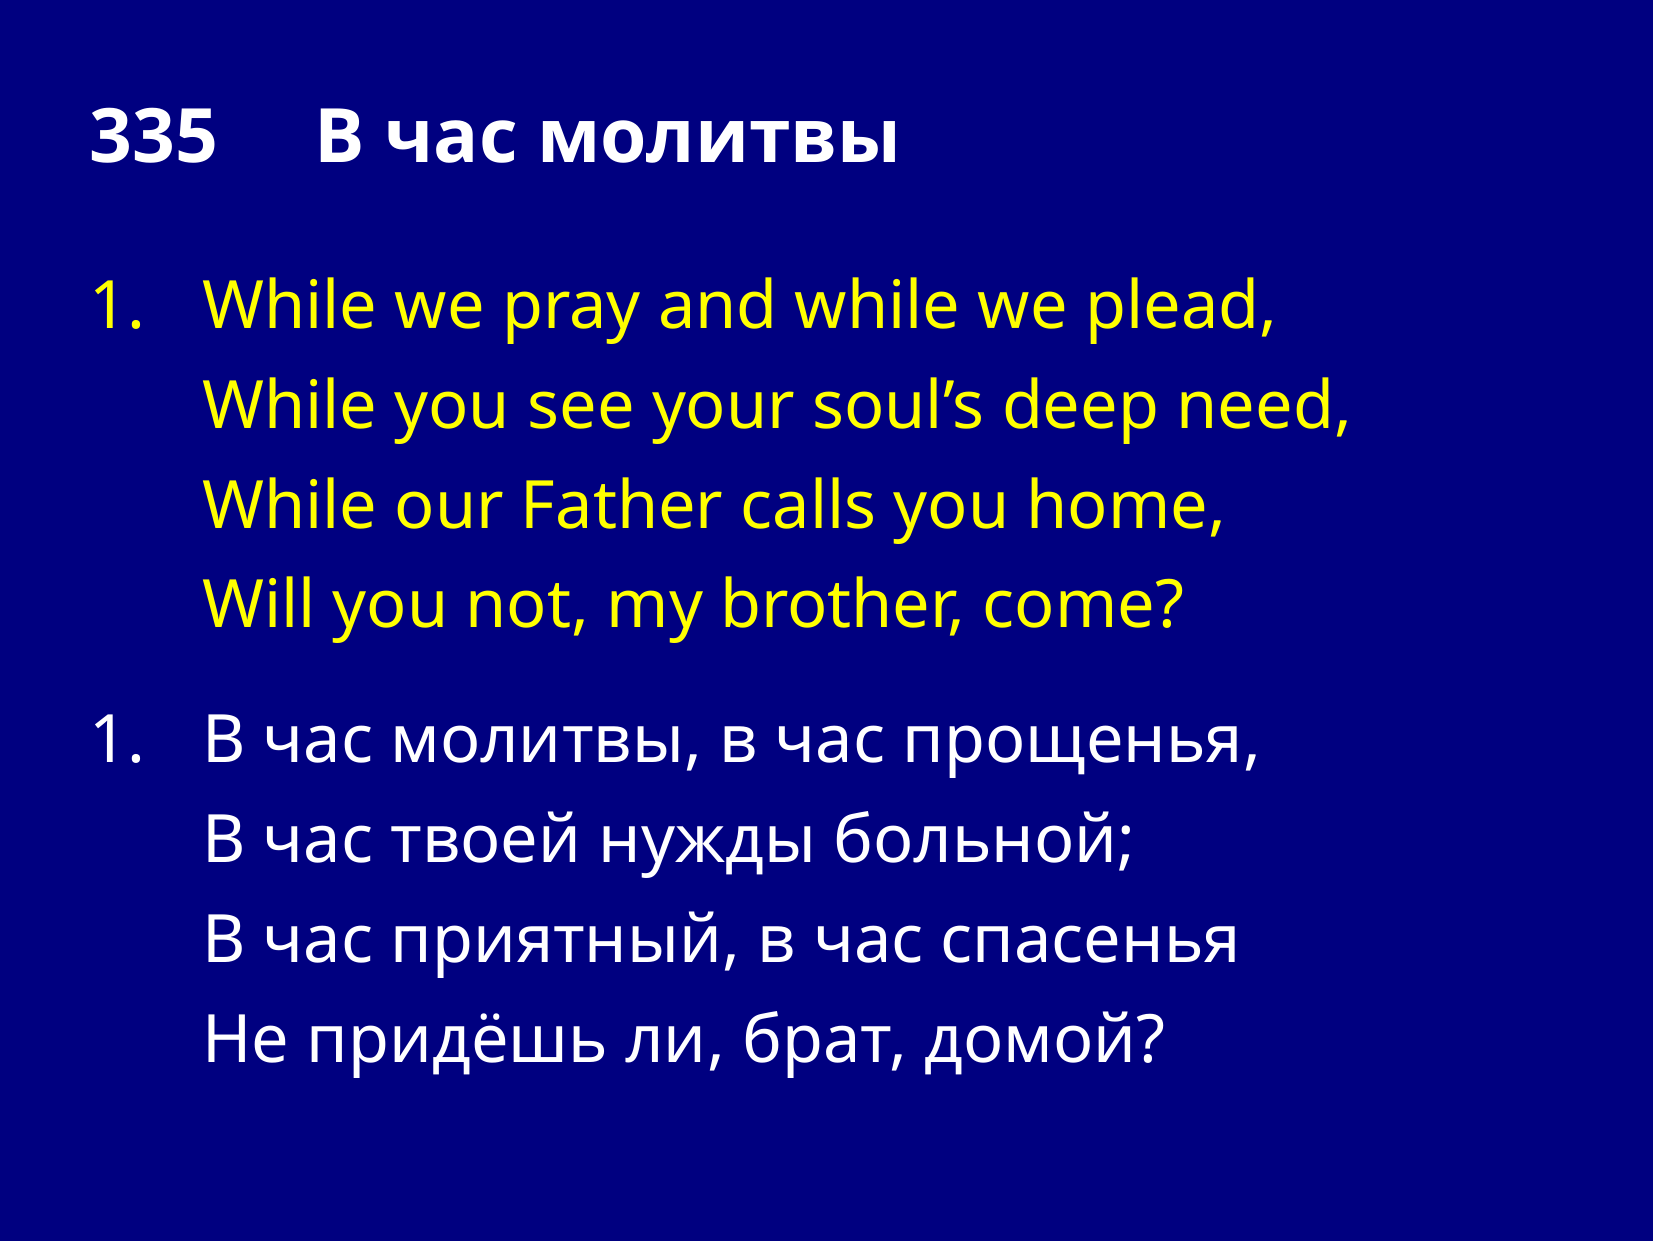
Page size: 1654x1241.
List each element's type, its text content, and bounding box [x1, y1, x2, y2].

text_box 1. В час молитвы, в час прощенья, В час твоей нужды больной; В час приятный, в час спасенья Не придёшь ли, брат, домой? [75, 675, 1576, 1163]
text_box 1. While we pray and while we plead, While you see your soul’s deep need, While our Father calls you home, Will you not, my brother, come? [75, 188, 1576, 638]
text_box 335 В час молитвы [75, 75, 1576, 188]
